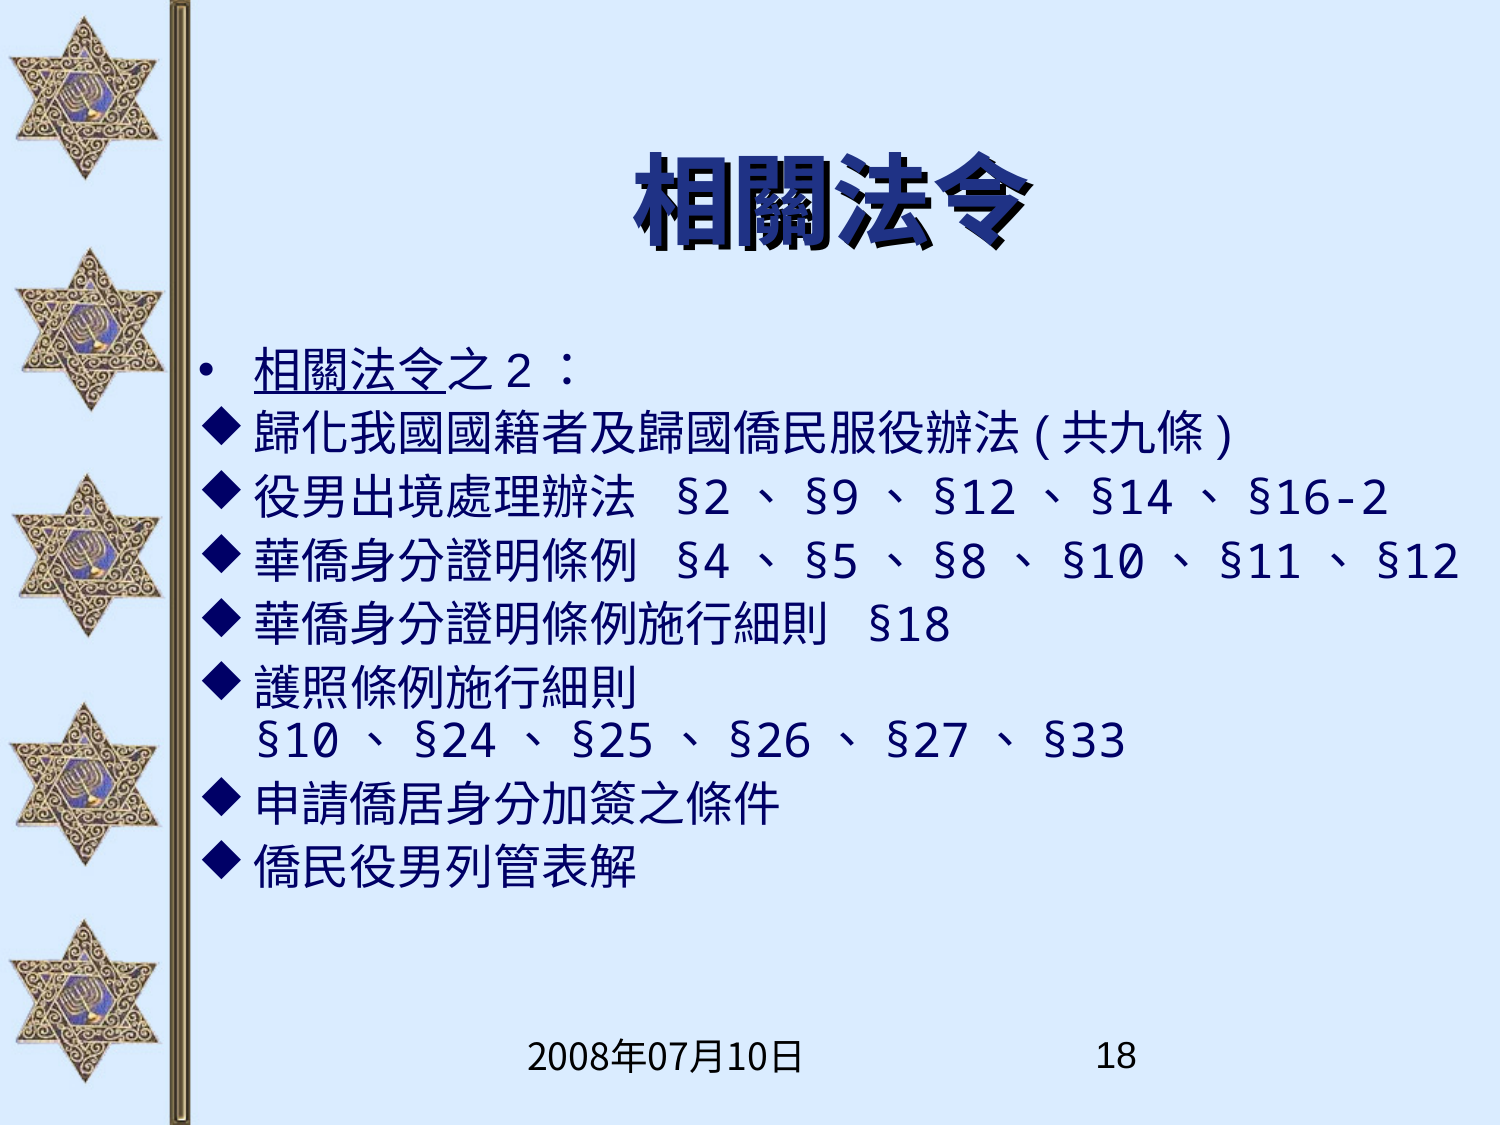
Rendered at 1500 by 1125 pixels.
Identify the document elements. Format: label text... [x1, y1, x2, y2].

list 相關法令之2： 歸化我國國籍者及歸國僑民服役辦法(共九條) 役男出境處理辦法 §2、§9、§12、§14、§16-2 華僑身分證明條例 §4、§5、§8、§10、§11、§12 華僑身分證明條例施行細則 §18 護照條例施行細則 §10、§24、§25、§26、§27、§33 申請僑居身分加簽之條件 僑民役男列管表解 [183, 337, 1500, 929]
title 相關法令 [262, 103, 1401, 291]
picture [0, 0, 1500, 1125]
